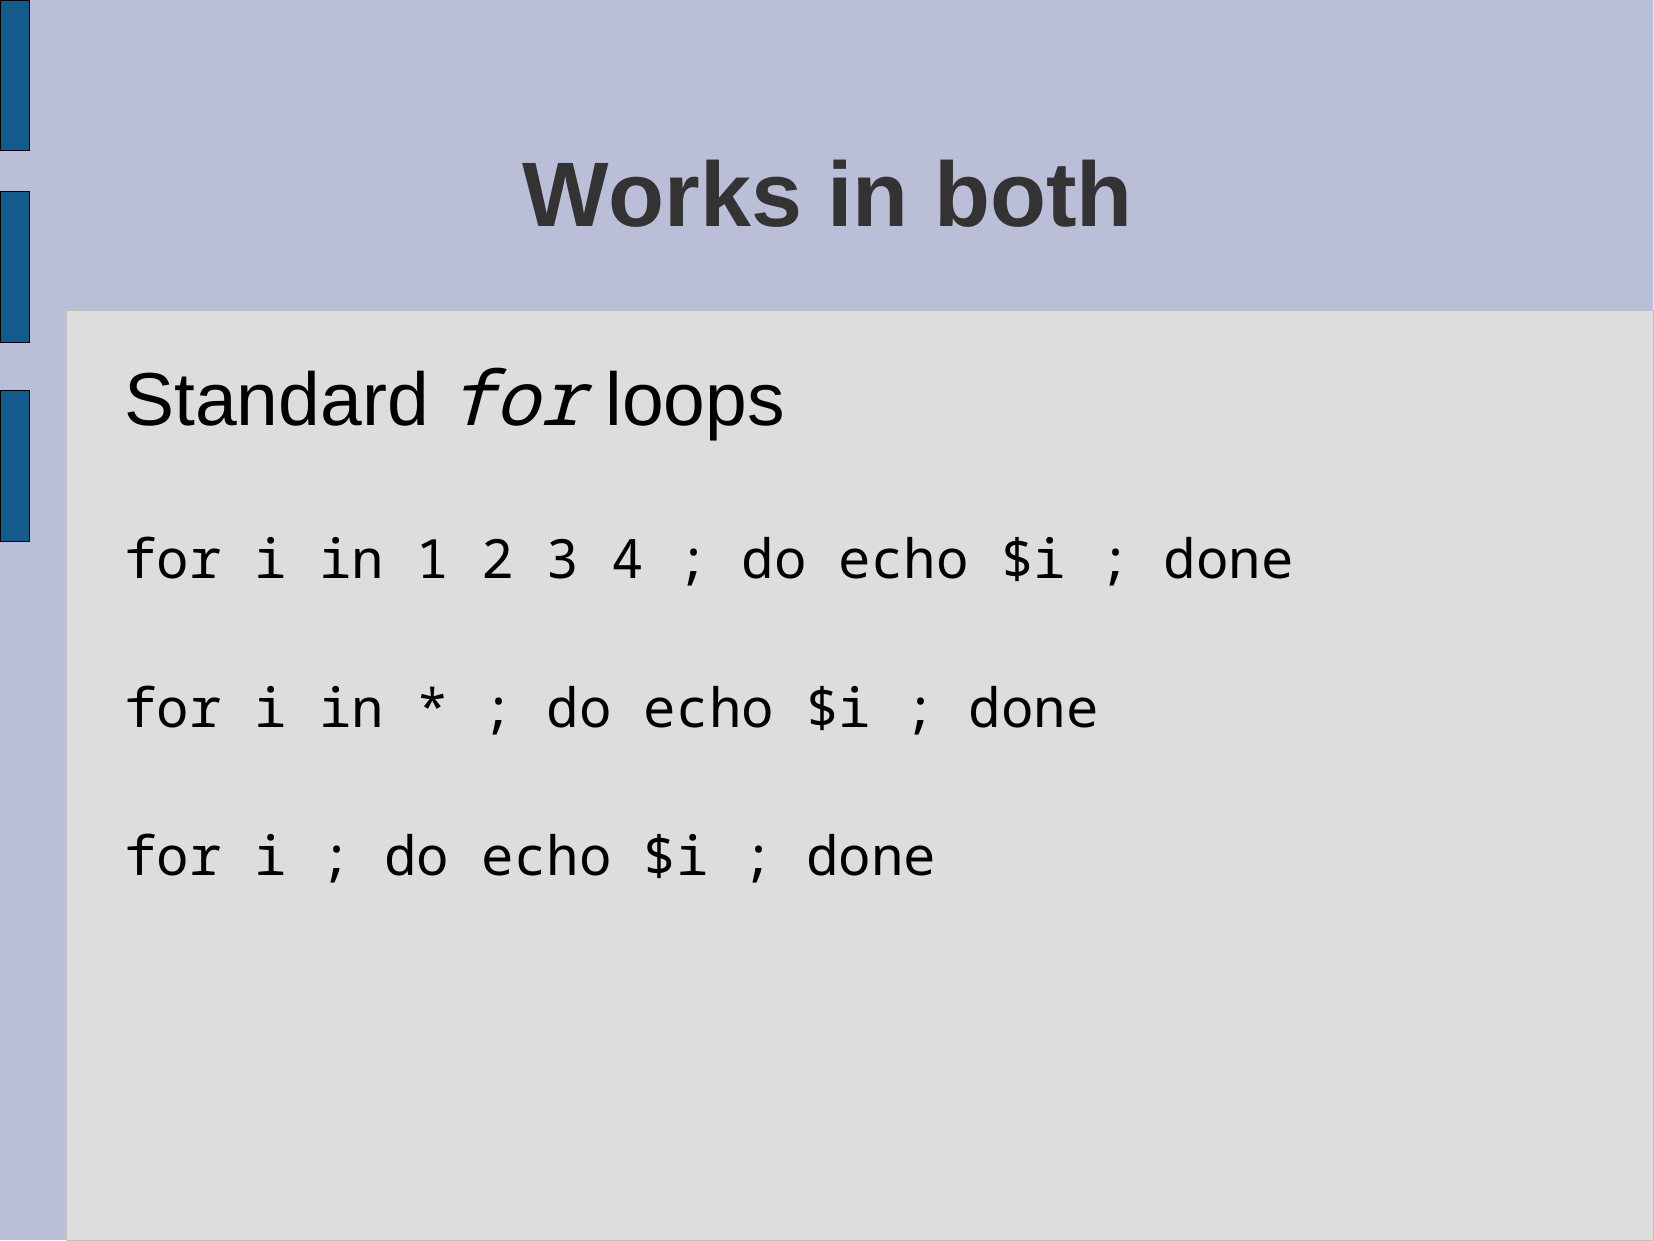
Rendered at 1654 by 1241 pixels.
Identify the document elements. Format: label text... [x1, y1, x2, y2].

list Standard for loops for i in 1 2 3 4 ; do echo $i ; done for i in * ; do echo $i ; done for i ; do echo $i ; done [121, 344, 1534, 1112]
title Works in both [121, 98, 1534, 291]
